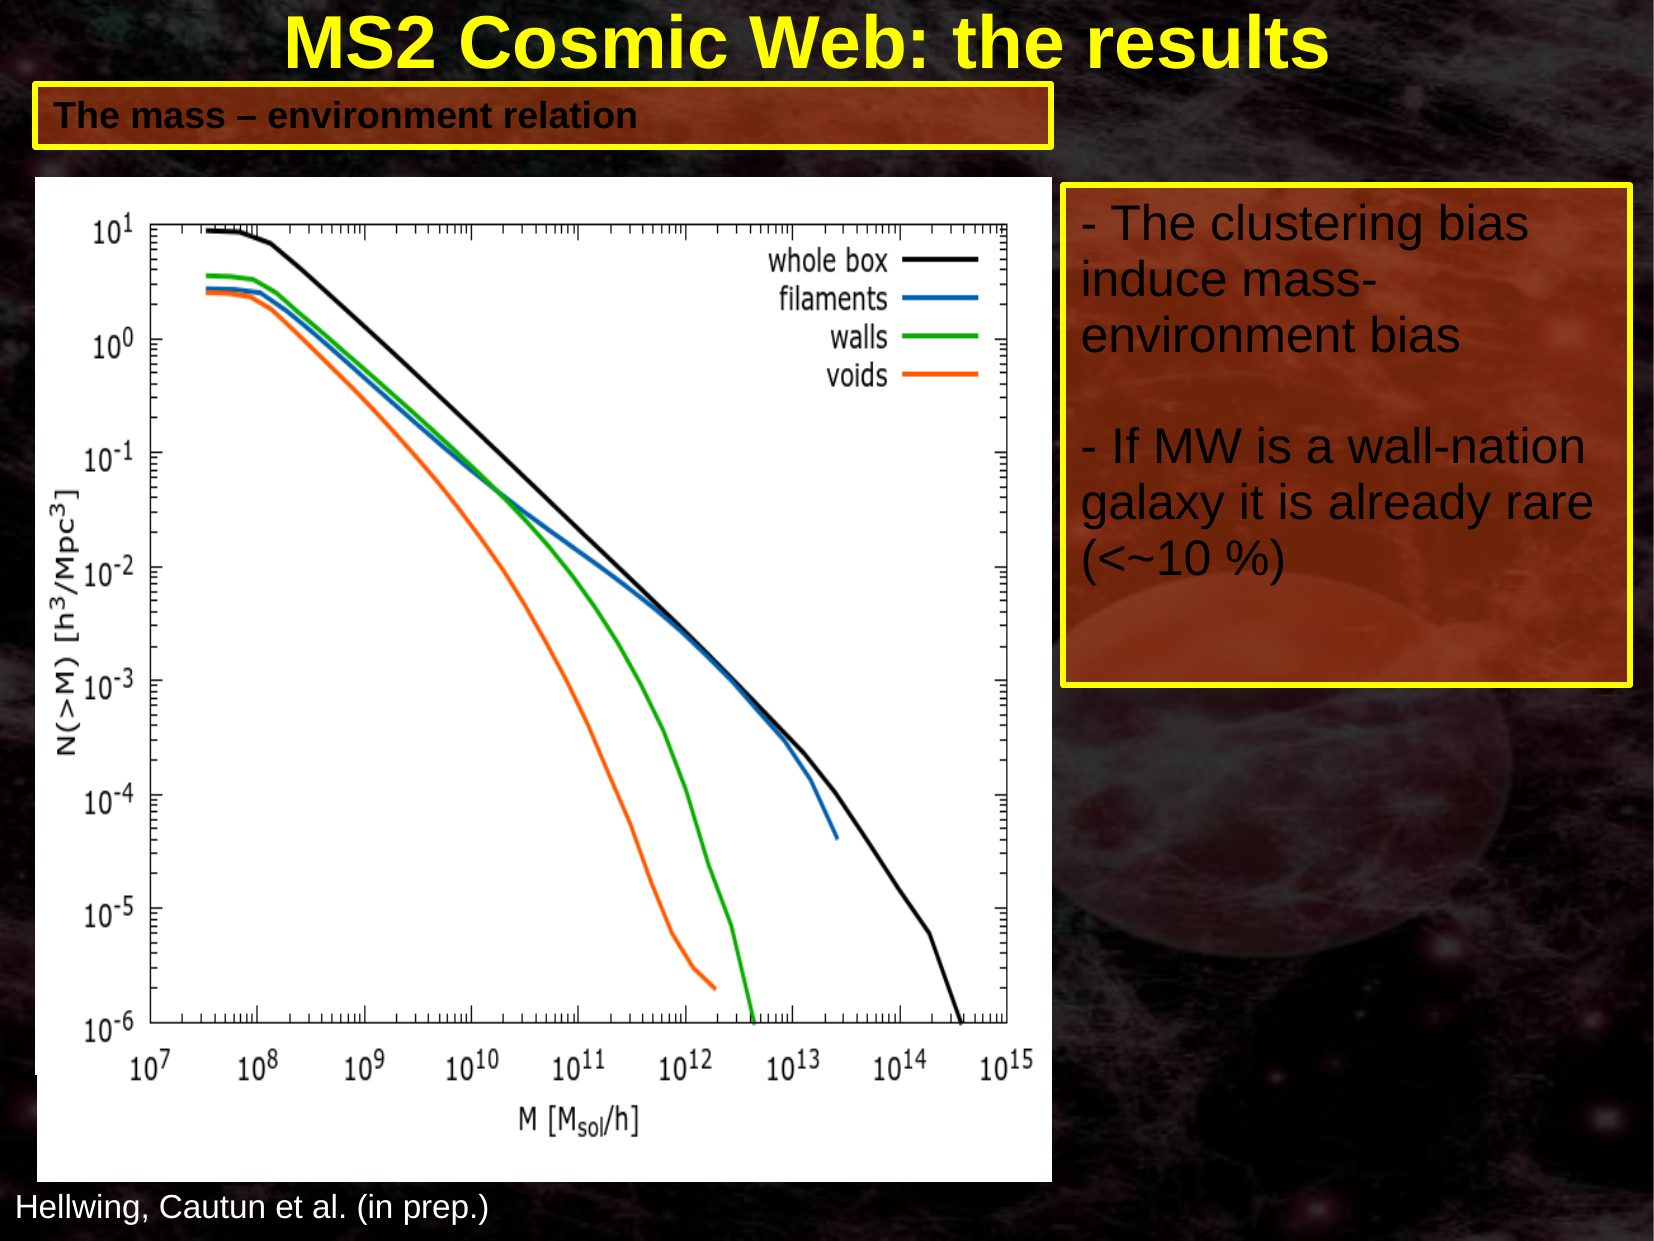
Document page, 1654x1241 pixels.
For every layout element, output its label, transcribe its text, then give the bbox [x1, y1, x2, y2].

picture [0, 0, 1654, 1241]
text_box Hellwing, Cautun et al. (in prep.) [0, 1181, 591, 1233]
title MS2 Cosmic Web: the results [118, 0, 1498, 85]
text_box - The clustering bias induce mass-environment bias - If MW is a wall-nation galaxy it is already rare (<~10 %) [1062, 185, 1630, 686]
text_box The mass – environment relation [35, 84, 1052, 147]
